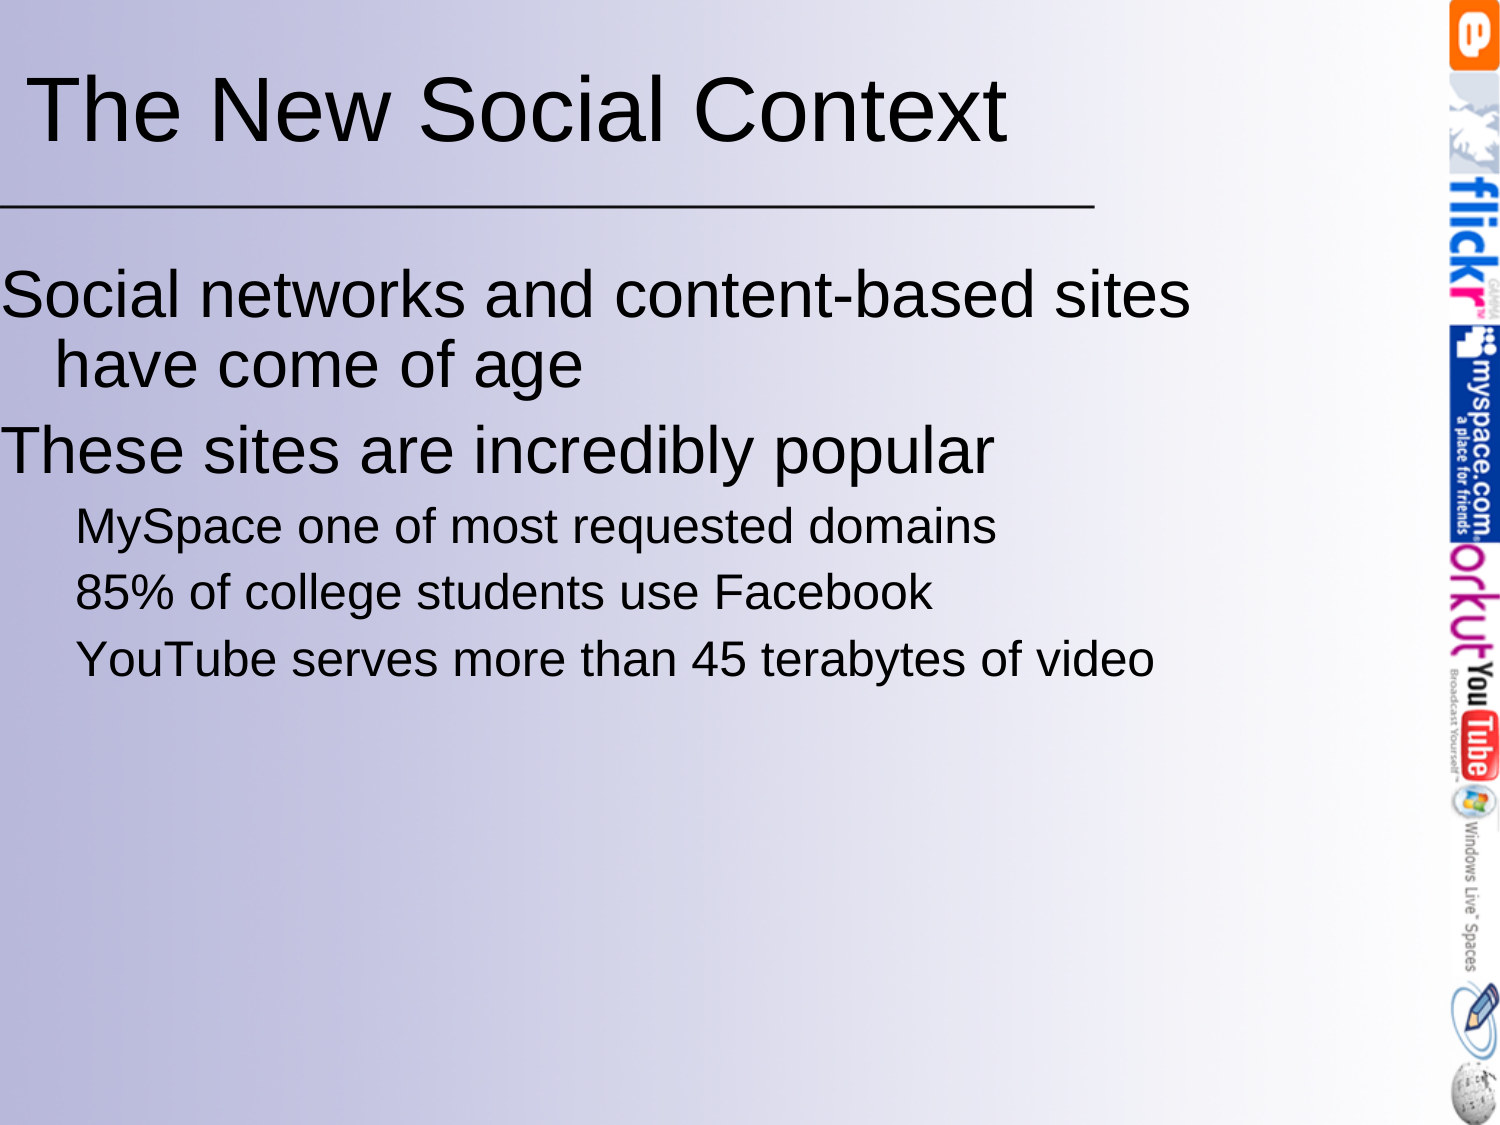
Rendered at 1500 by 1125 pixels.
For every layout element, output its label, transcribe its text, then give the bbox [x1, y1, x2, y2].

title The New Social Context [0, 37, 1351, 188]
list Social networks and content-based sites have come of age These sites are incredibly popular MySpace one of most requested domains 85% of college students use Facebook YouTube serves more than 45 terabytes of video [0, 262, 1351, 1006]
picture [0, 0, 1500, 1125]
